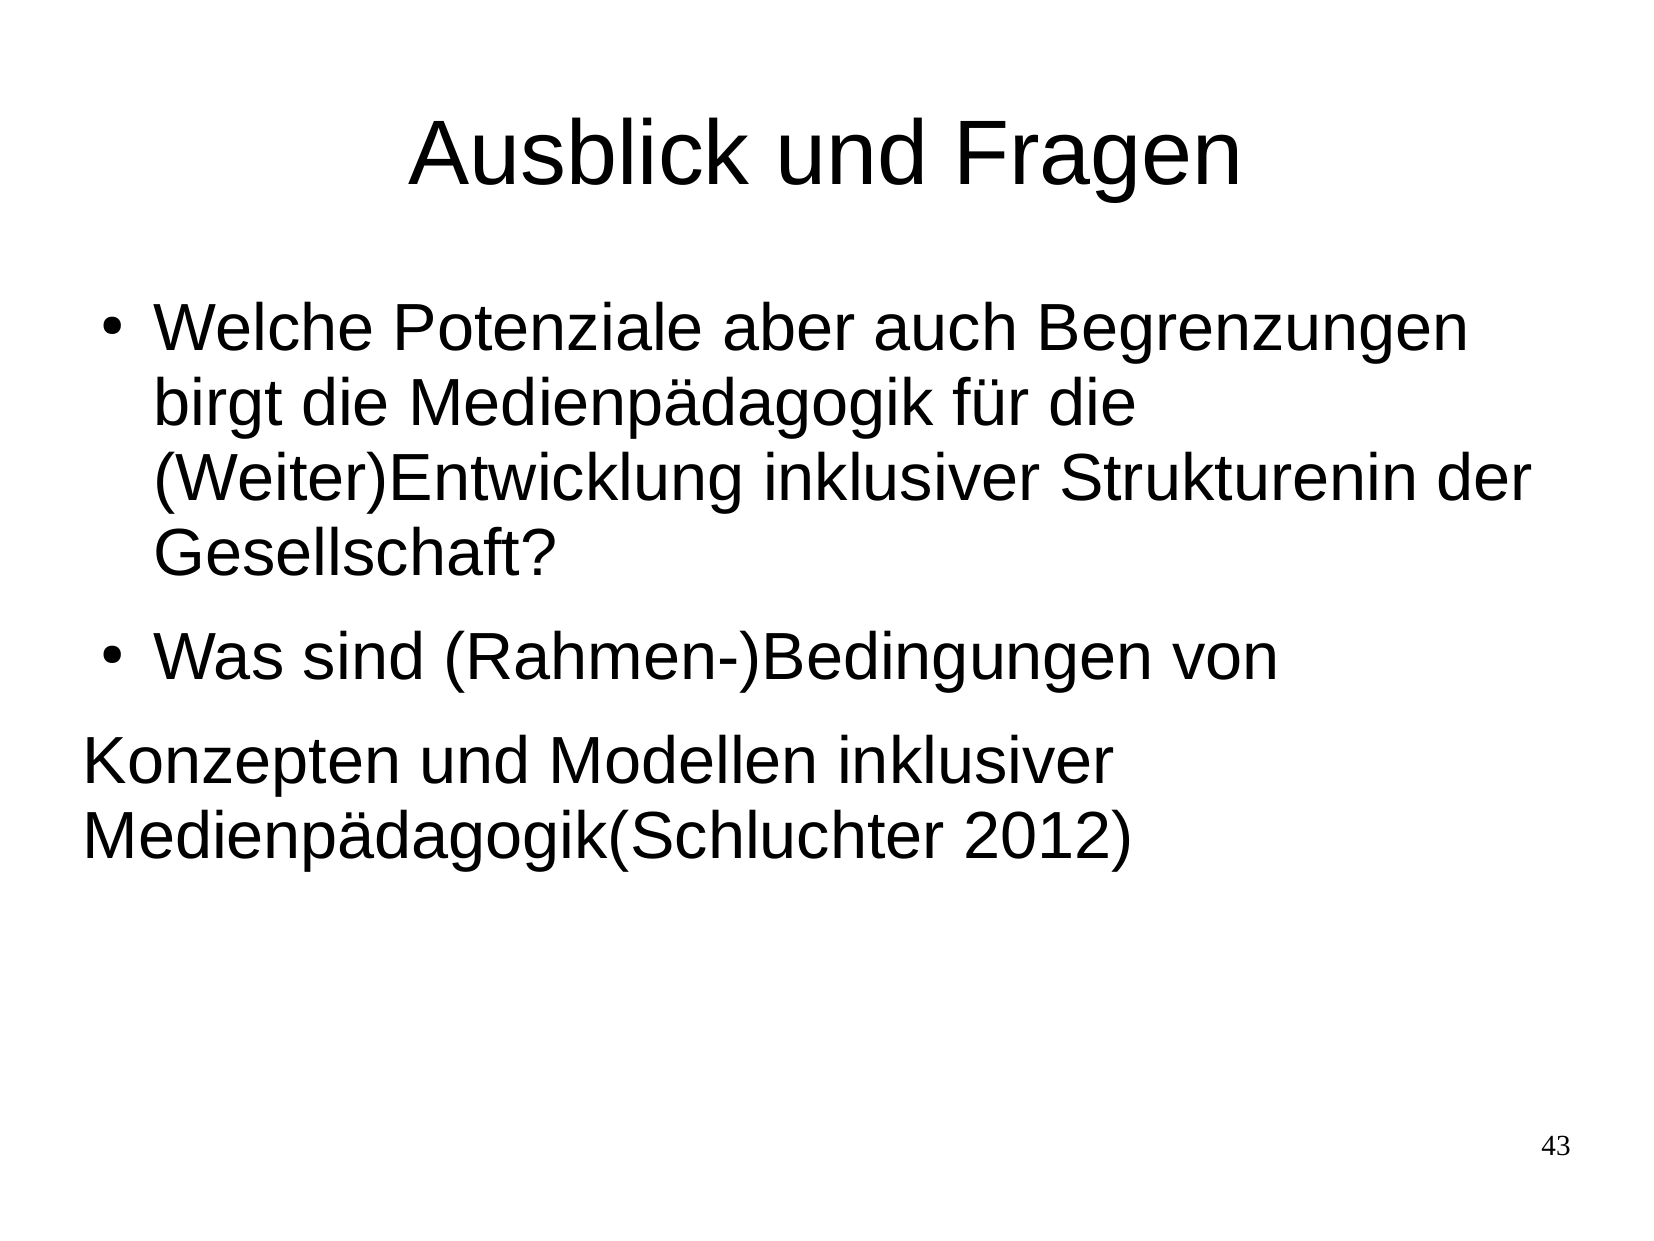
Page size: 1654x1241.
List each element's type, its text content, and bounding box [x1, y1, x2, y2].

title Ausblick und Fragen [82, 49, 1571, 257]
list Welche Potenziale aber auch Begrenzungen birgt die Medienpädagogik für die (Weiter)Entwicklung inklusiver Strukturenin der Gesellschaft? Was sind (Rahmen-)Bedingungen von Konzepten und Modellen inklusiver Medienpädagogik(Schluchter 2012) [82, 290, 1571, 1010]
